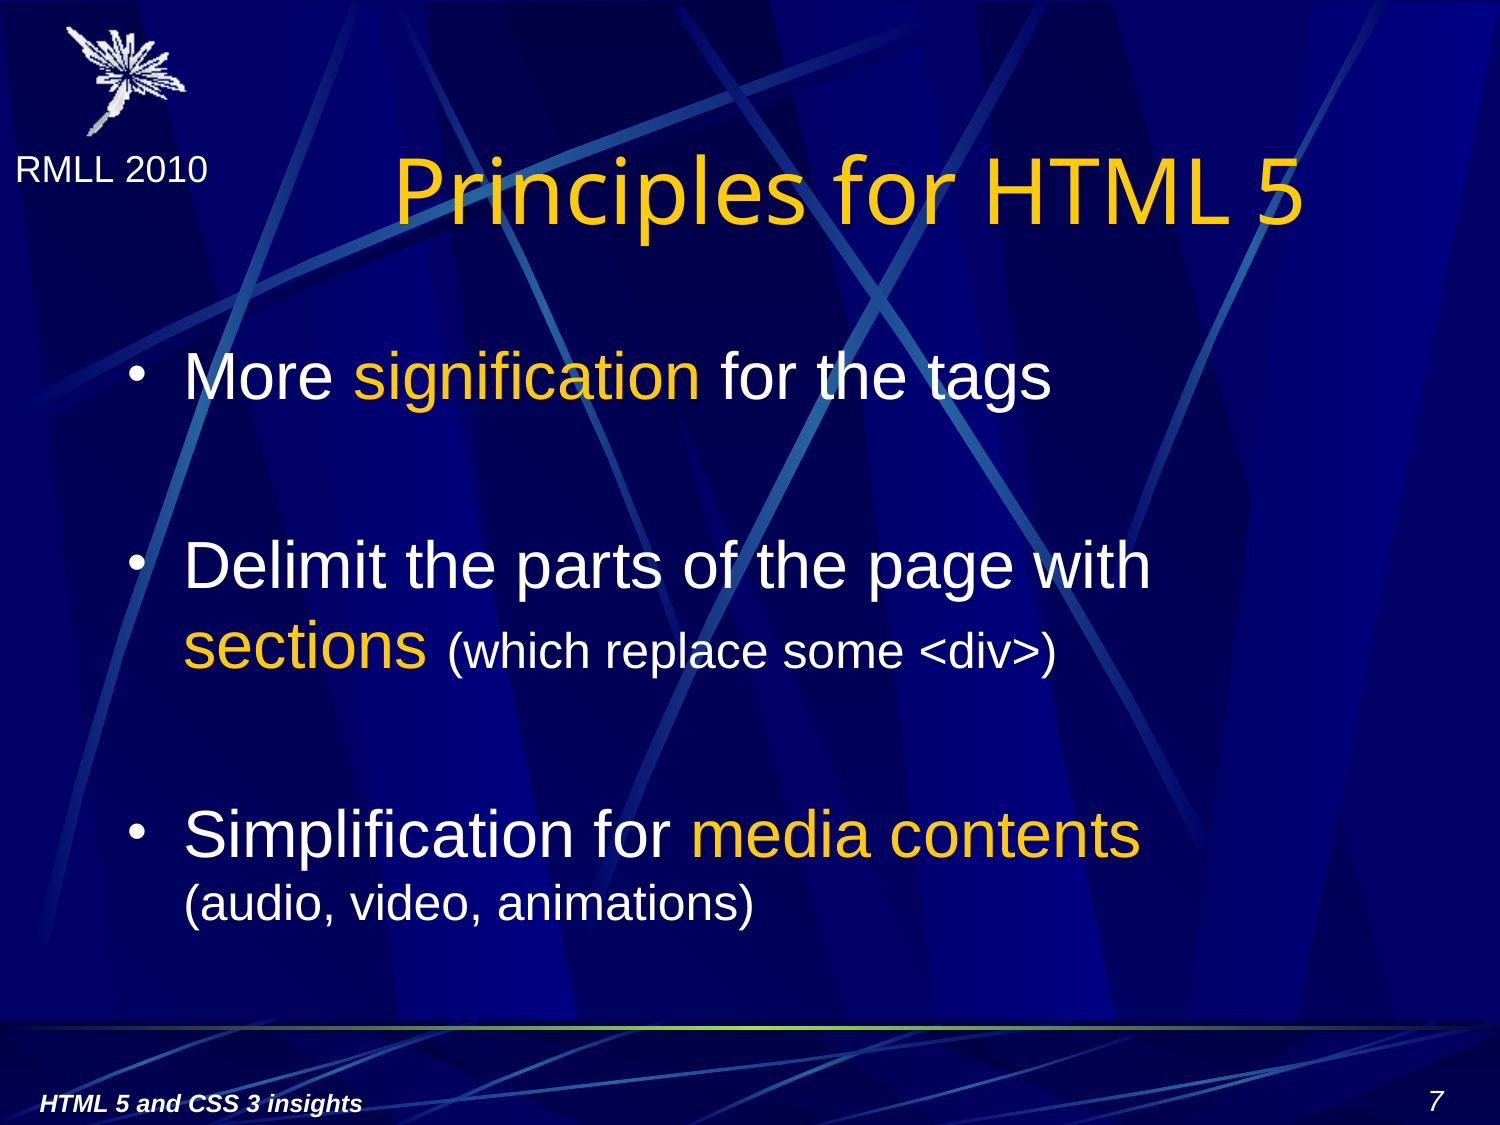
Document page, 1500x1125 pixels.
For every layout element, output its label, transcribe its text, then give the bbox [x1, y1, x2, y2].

picture [62, 24, 188, 138]
list More signification for the tags Delimit the parts of the page with sections (which replace some <div>) Simplification for media contents (audio, video, animations) [112, 324, 1425, 1001]
title Principles for HTML 5 [224, 87, 1475, 288]
